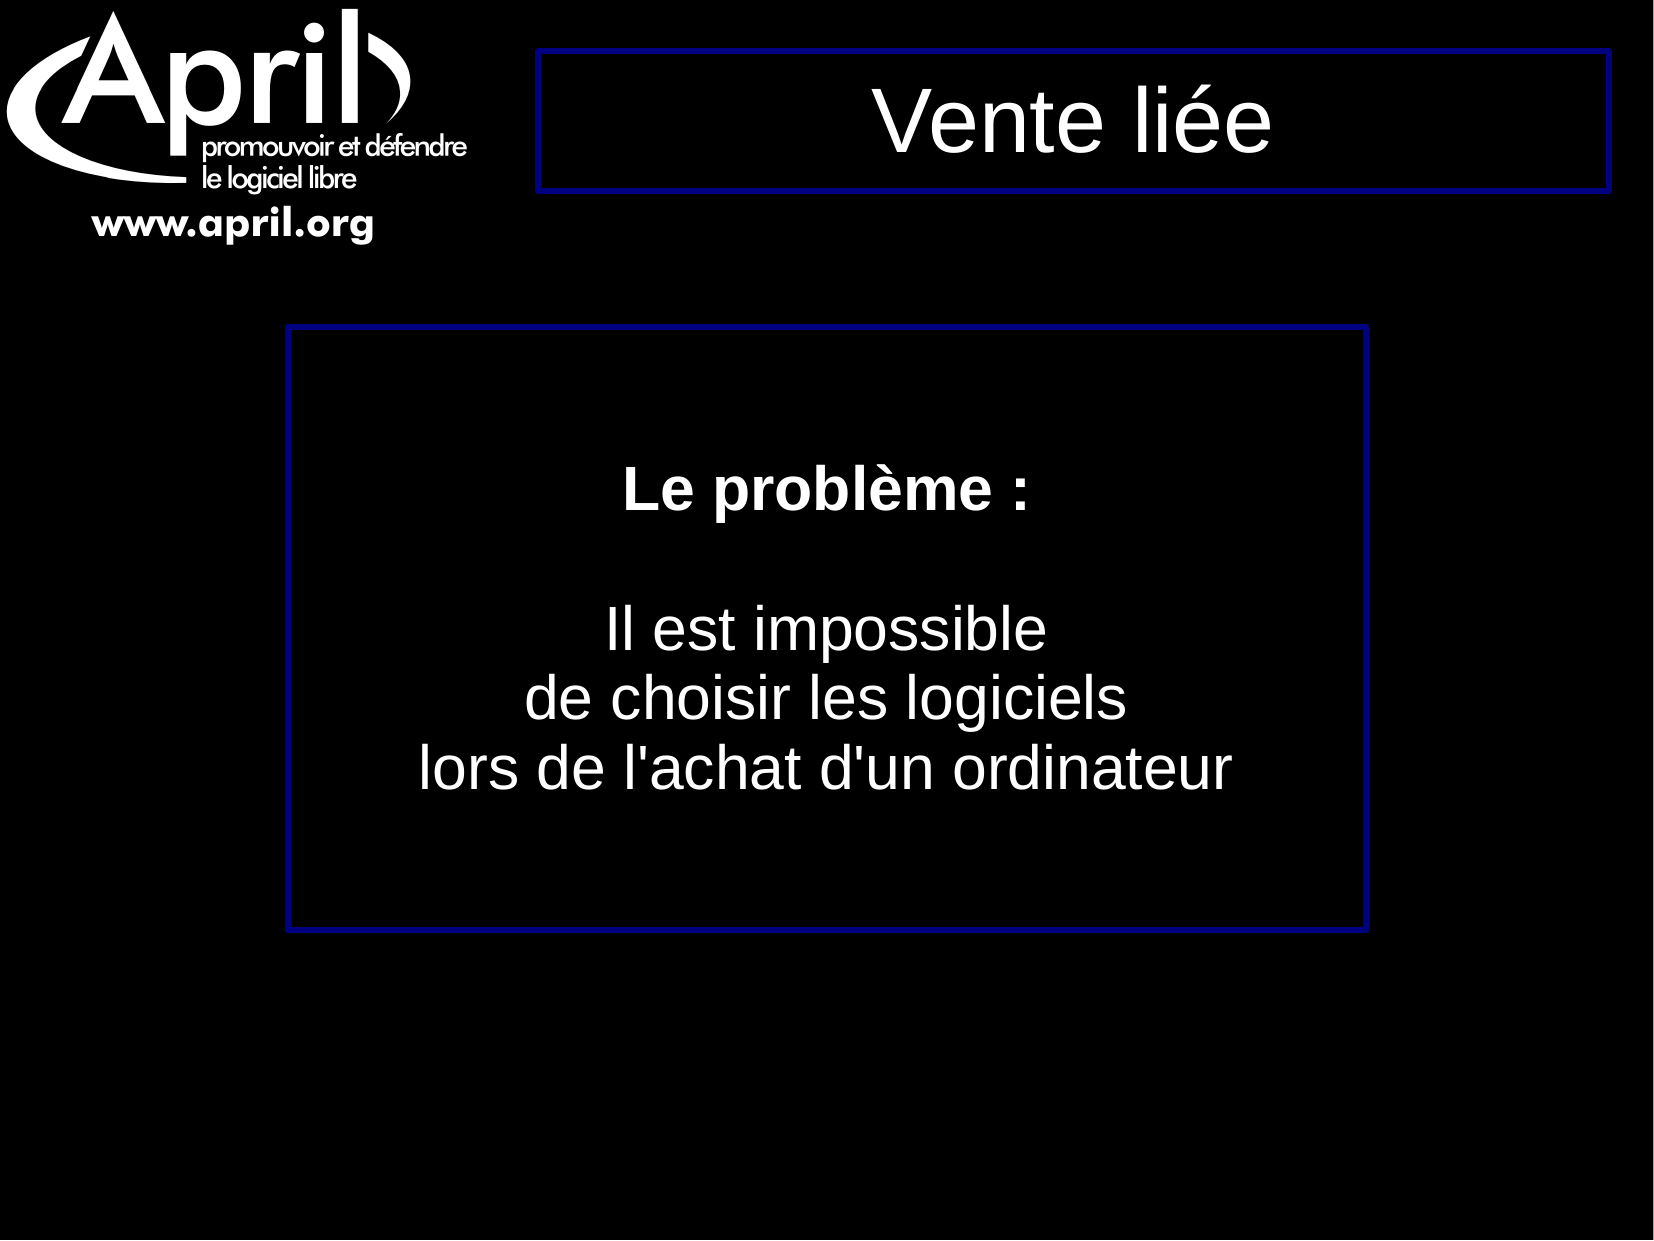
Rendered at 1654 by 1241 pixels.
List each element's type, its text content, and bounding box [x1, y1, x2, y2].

title Le problème : Il est impossible de choisir les logiciels lors de l'achat d'un ordinateur [287, 326, 1366, 931]
picture [0, 0, 473, 266]
title Vente liée [537, 51, 1610, 191]
